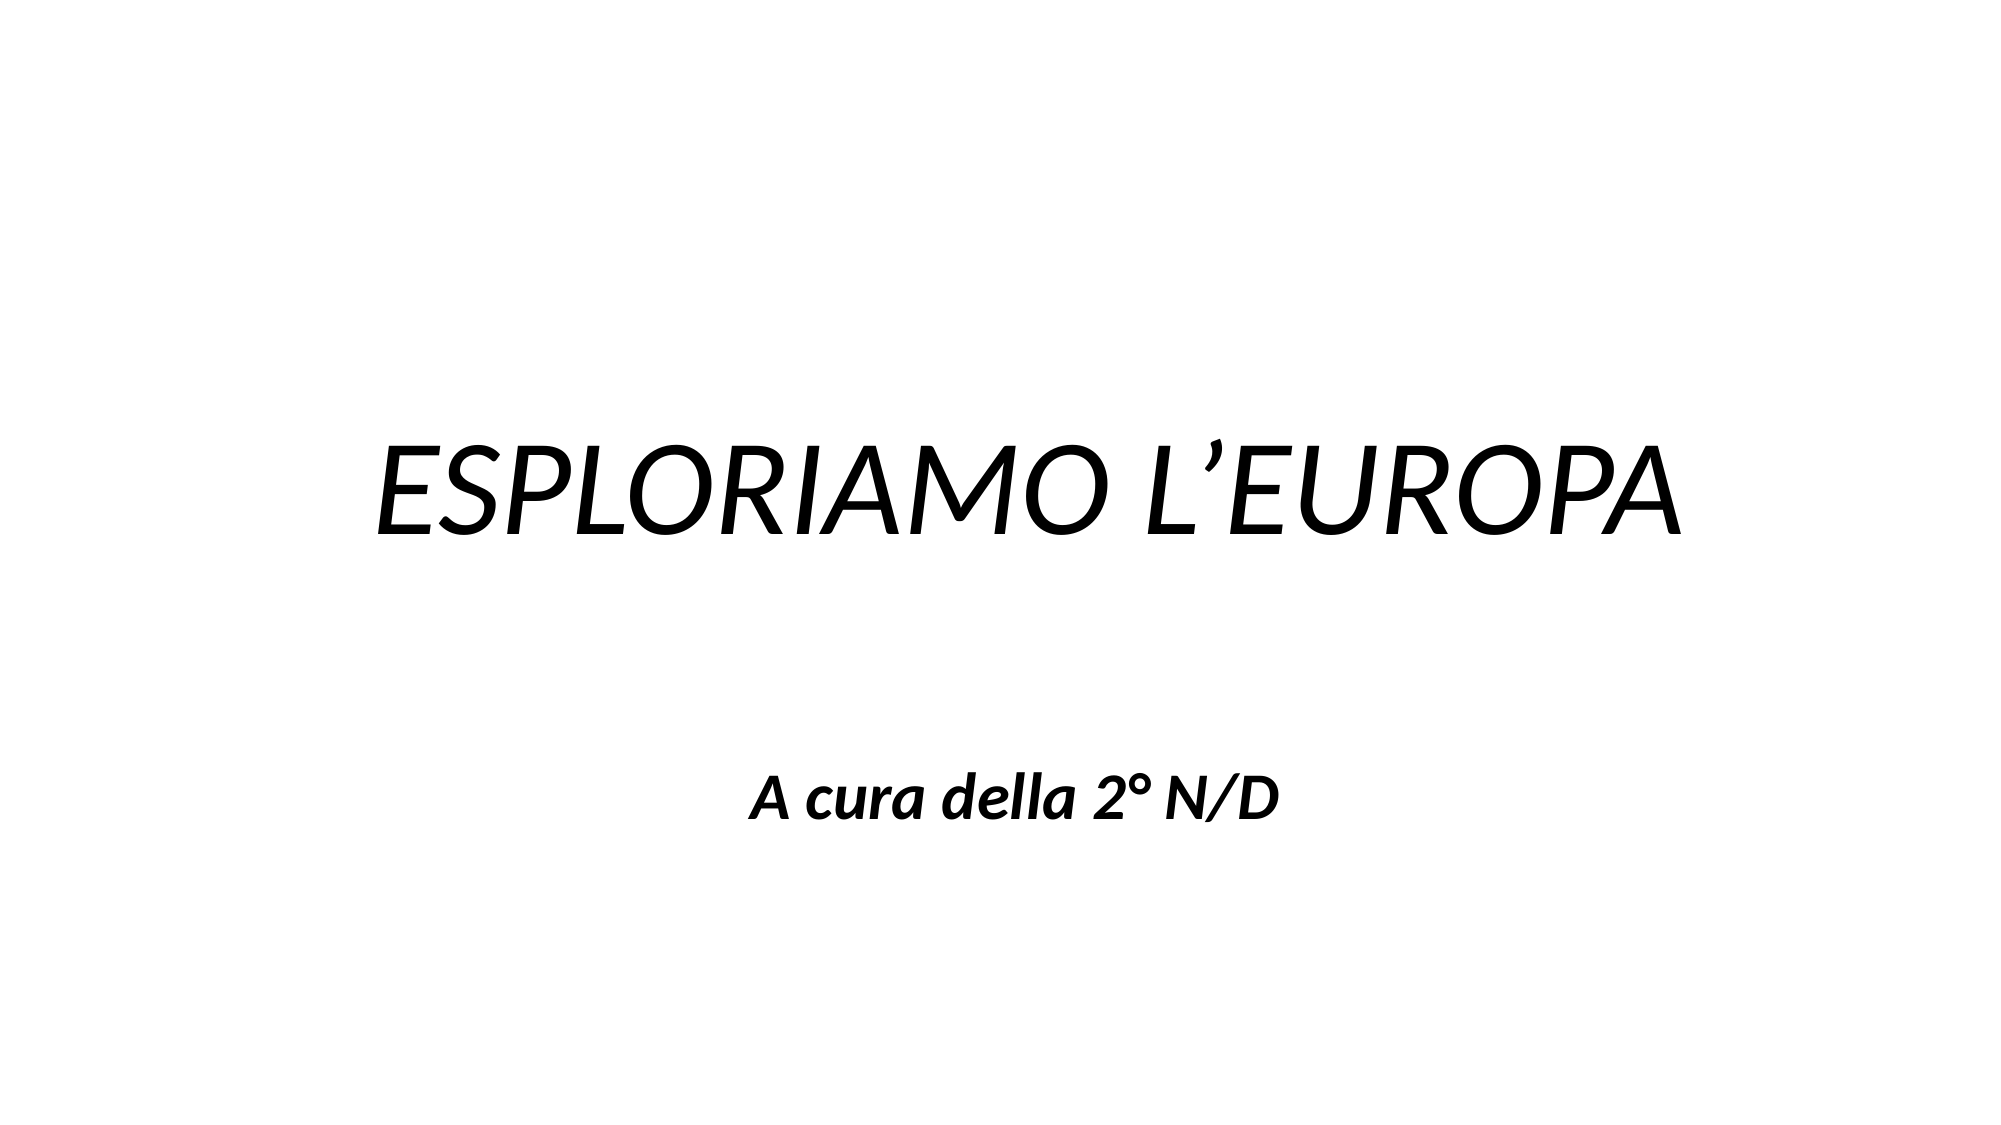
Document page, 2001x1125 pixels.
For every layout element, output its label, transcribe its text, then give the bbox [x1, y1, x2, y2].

text_box A cura della 2° N/D [735, 745, 1419, 841]
text_box ESPLORIAMO L’EUROPA [358, 389, 1796, 570]
